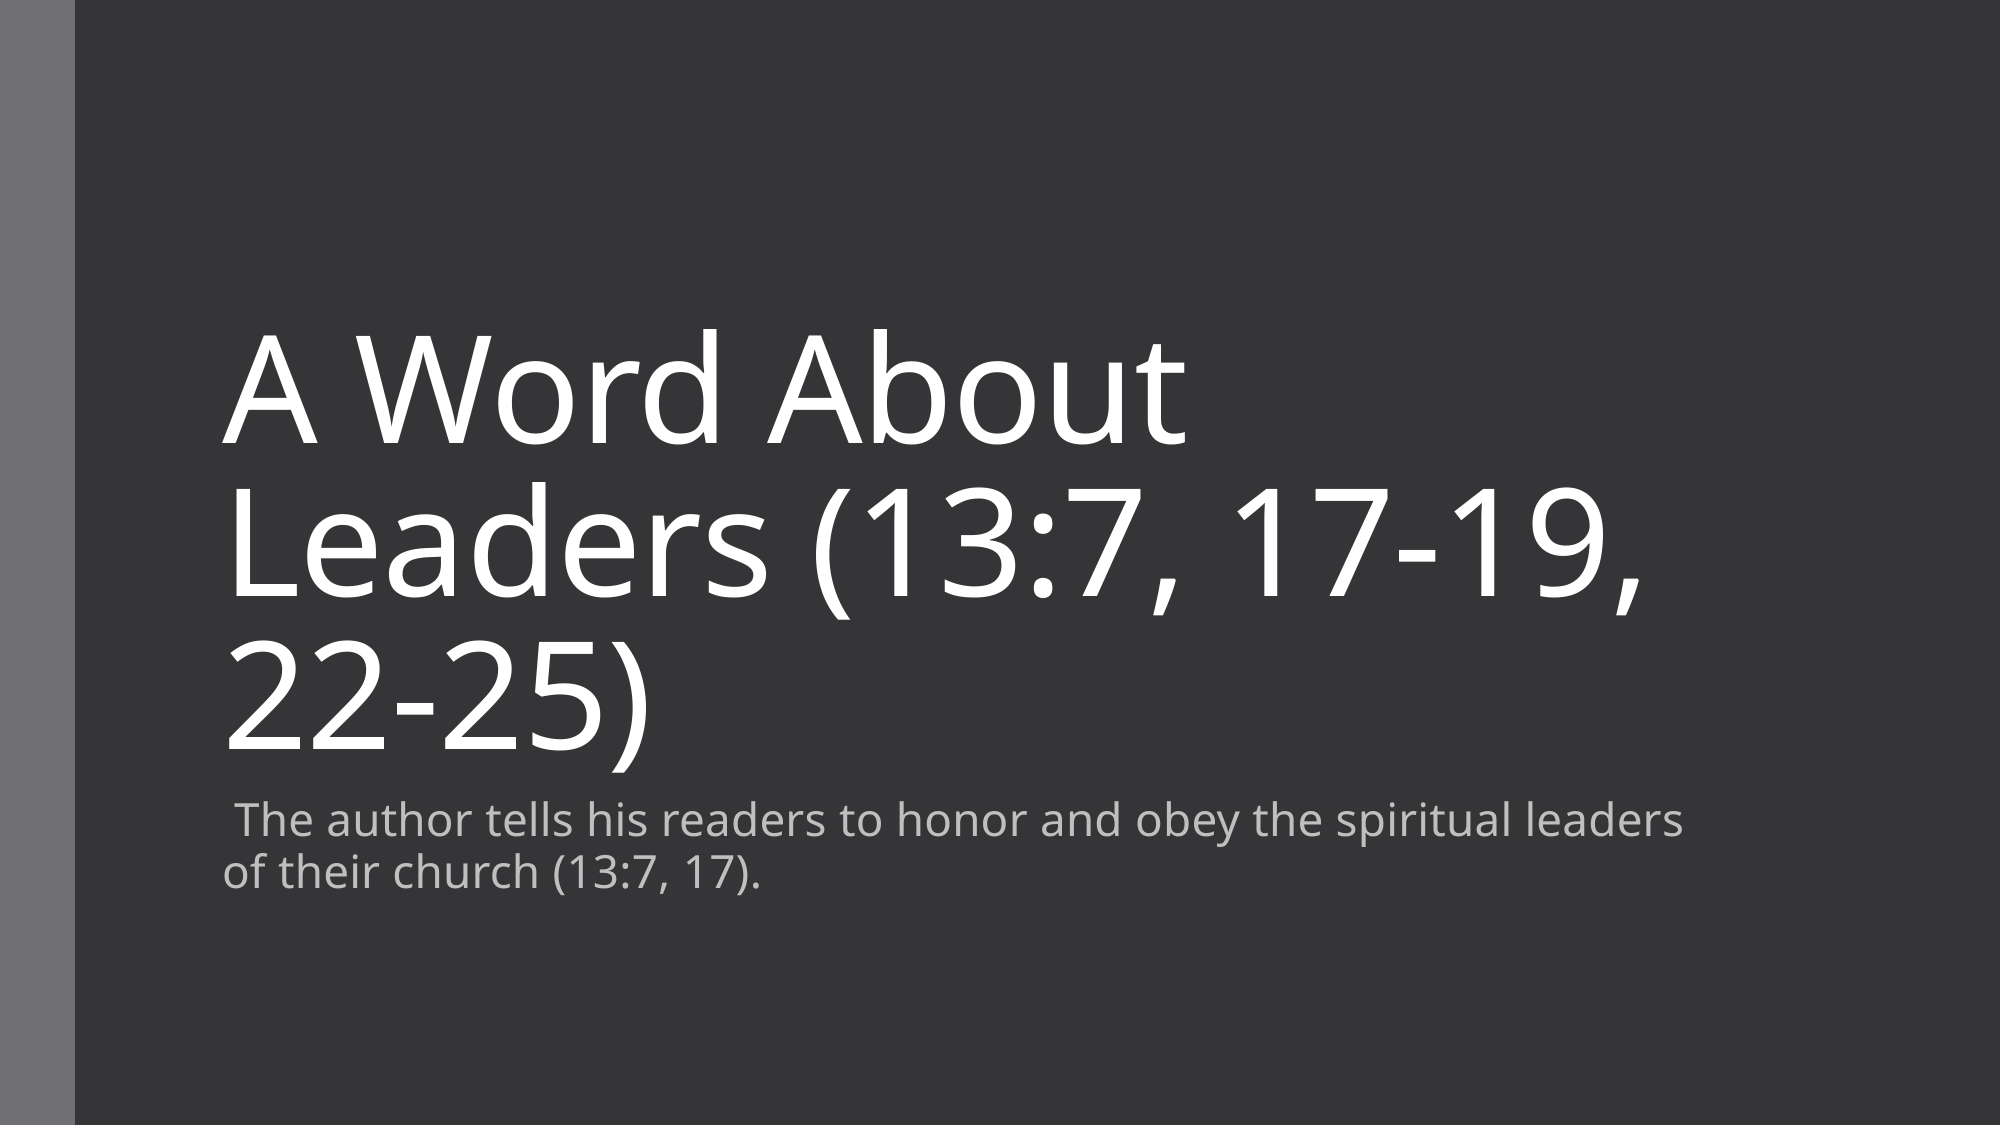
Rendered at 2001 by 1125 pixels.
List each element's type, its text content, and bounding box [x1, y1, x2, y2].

title A Word About Leaders (13:7, 17-19, 22-25) [206, 124, 1752, 787]
subtitle The author tells his readers to honor and obey the spiritual leaders of their church (13:7, 17). [206, 787, 1752, 1066]
